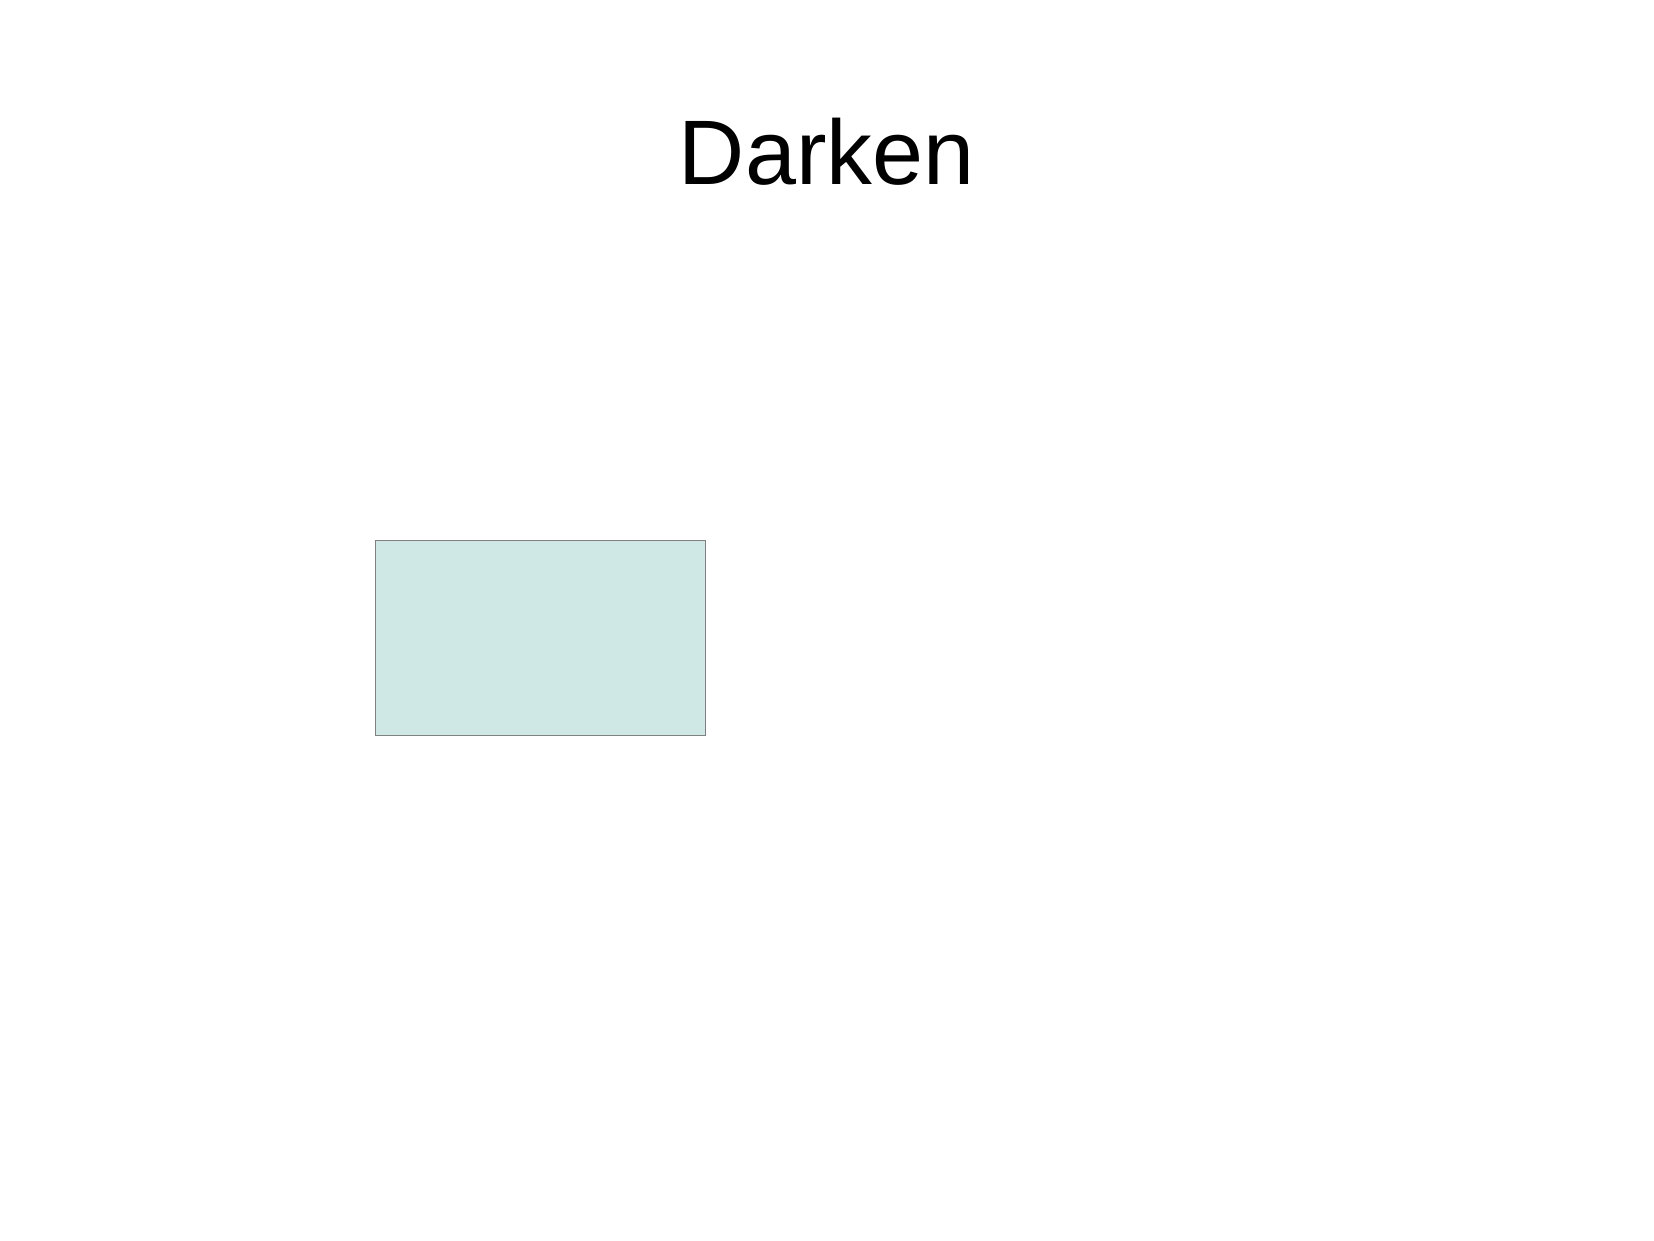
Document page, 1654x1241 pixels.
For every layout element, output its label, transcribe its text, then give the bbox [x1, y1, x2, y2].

title Darken [82, 49, 1571, 257]
text_box [375, 540, 706, 736]
